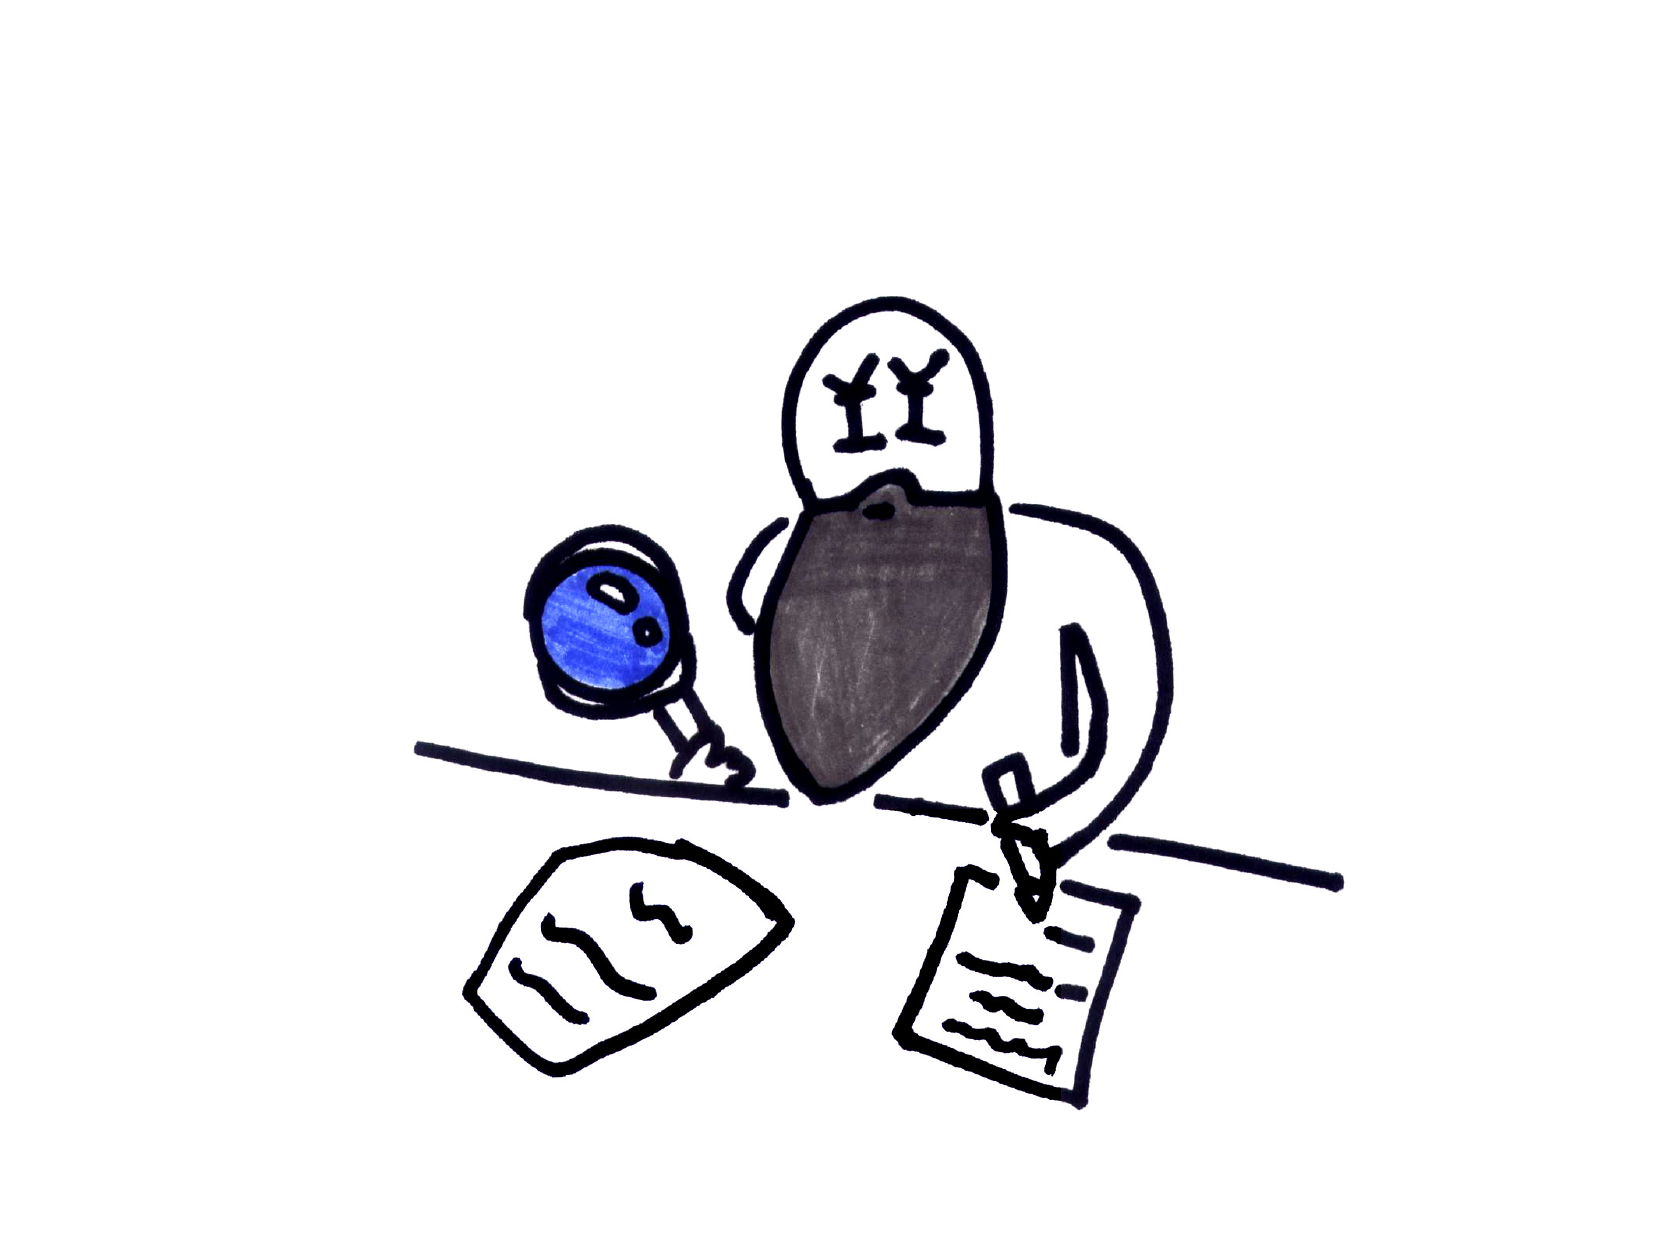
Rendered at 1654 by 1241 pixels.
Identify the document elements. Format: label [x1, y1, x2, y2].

picture [343, 212, 1382, 1224]
